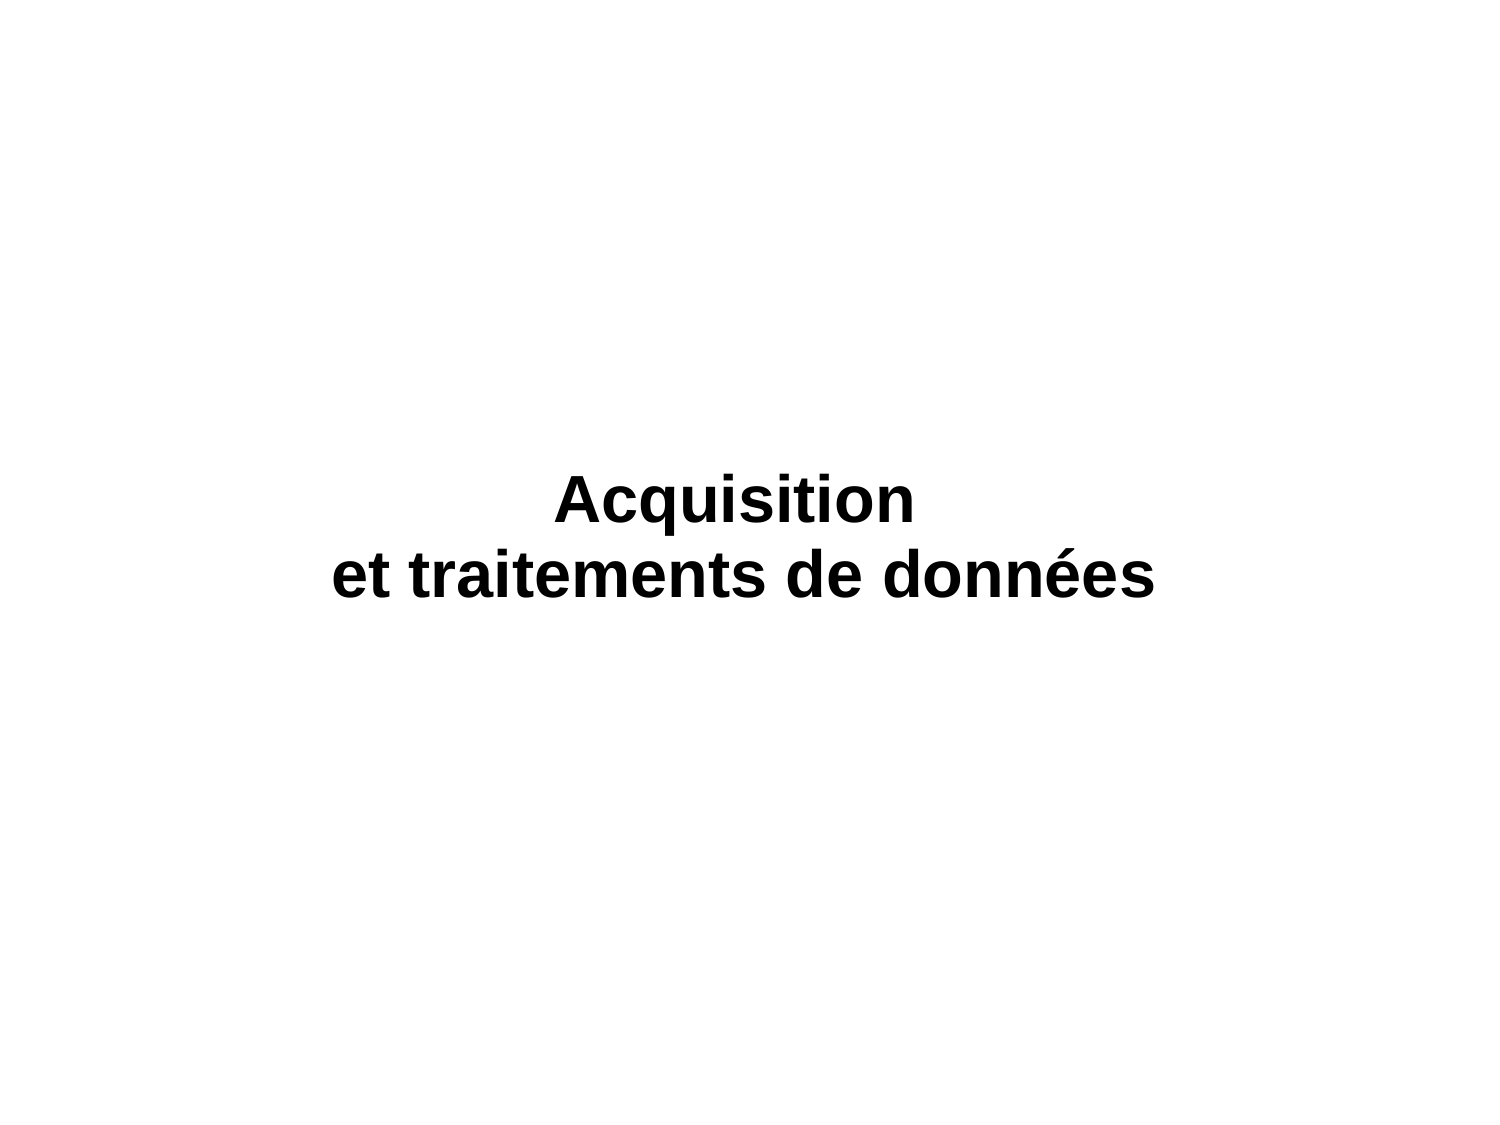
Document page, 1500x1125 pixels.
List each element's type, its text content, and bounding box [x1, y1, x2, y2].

text_box Acquisition et traitements de données [11, 454, 1477, 620]
